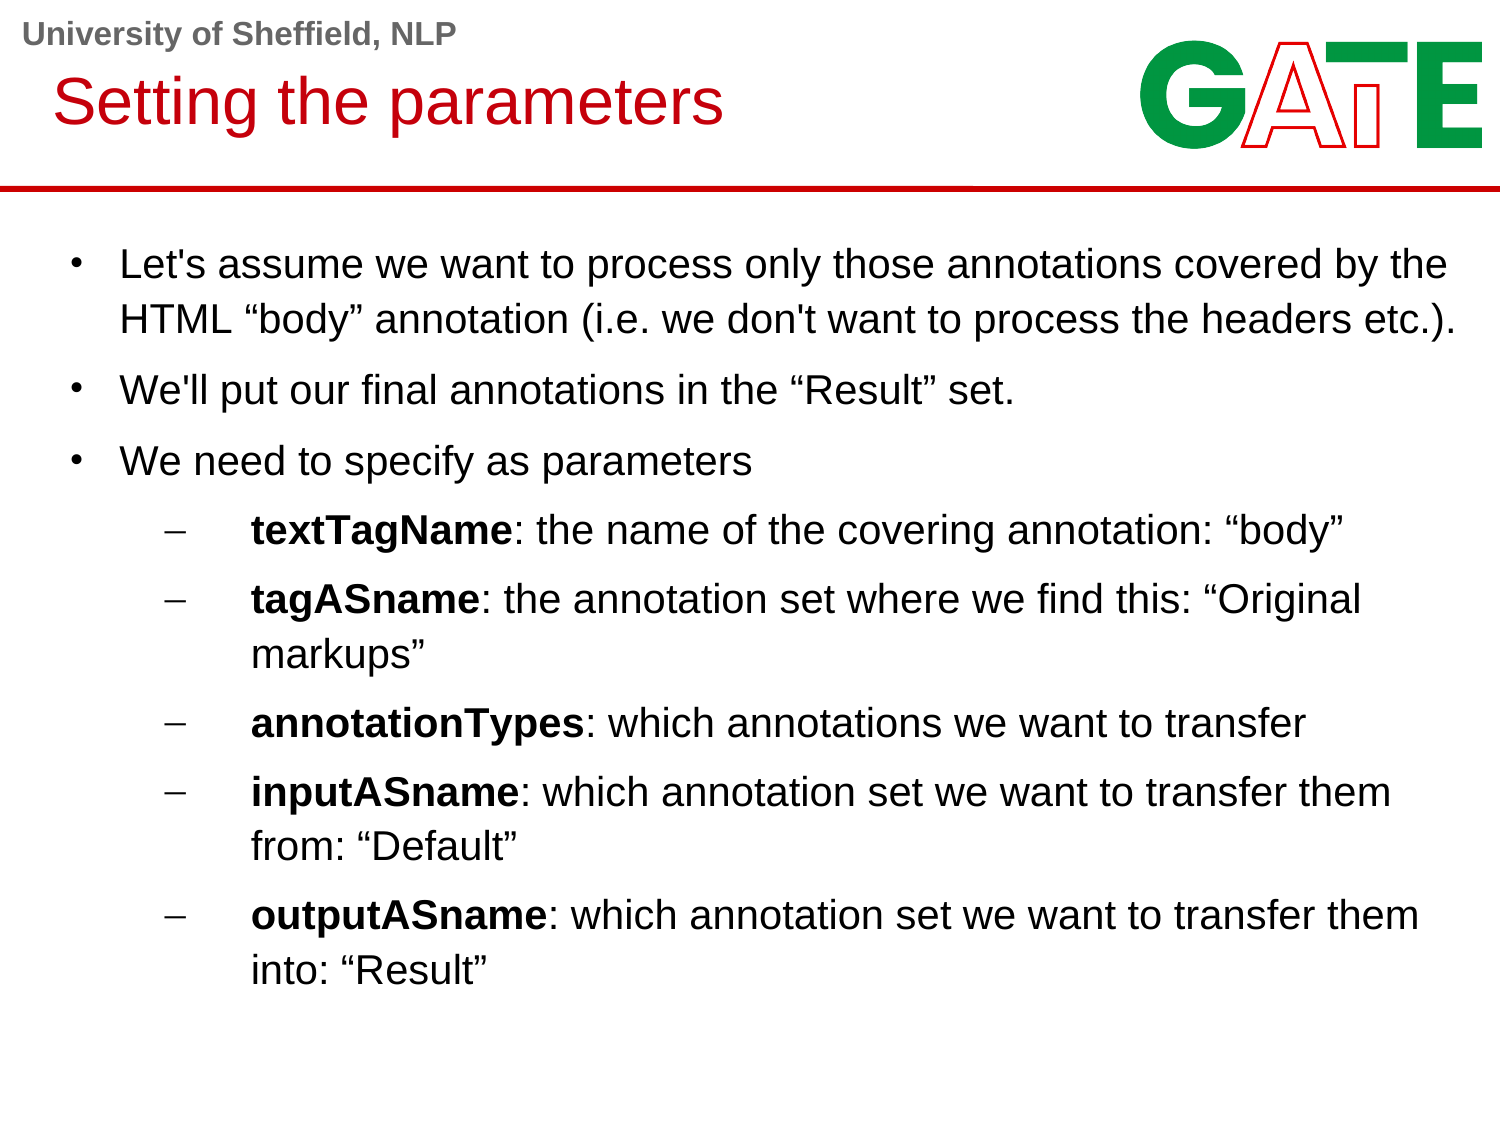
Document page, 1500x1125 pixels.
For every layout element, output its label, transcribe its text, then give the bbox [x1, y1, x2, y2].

list Let's assume we want to process only those annotations covered by the HTML “body” annotation (i.e. we don't want to process the headers etc.). We'll put our final annotations in the “Result” set. We need to specify as parameters textTagName: the name of the covering annotation: “body” tagASname: the annotation set where we find this: “Original markups” annotationTypes: which annotations we want to transfer inputASname: which annotation set we want to transfer them from: “Default” outputASname: which annotation set we want to transfer them into: “Result” [0, 224, 1477, 1125]
title Setting the parameters [37, 0, 1380, 196]
picture [1380, 23, 1489, 166]
